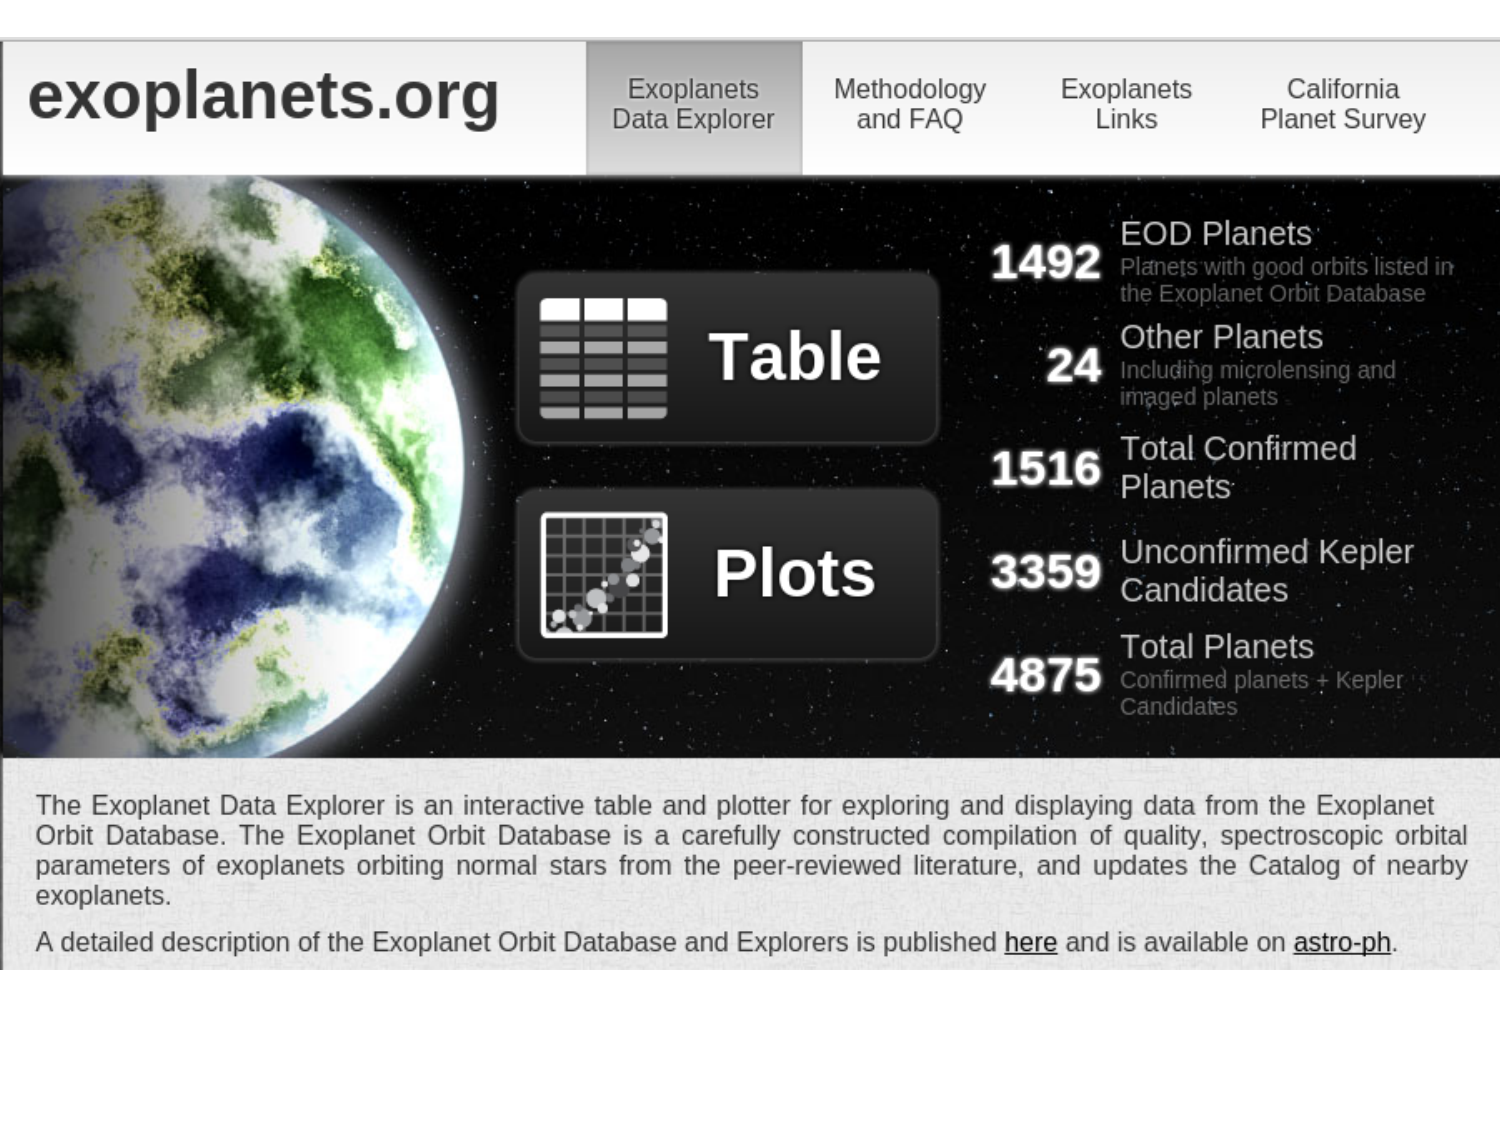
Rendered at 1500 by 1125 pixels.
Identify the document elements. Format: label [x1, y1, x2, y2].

picture [0, 37, 1500, 970]
